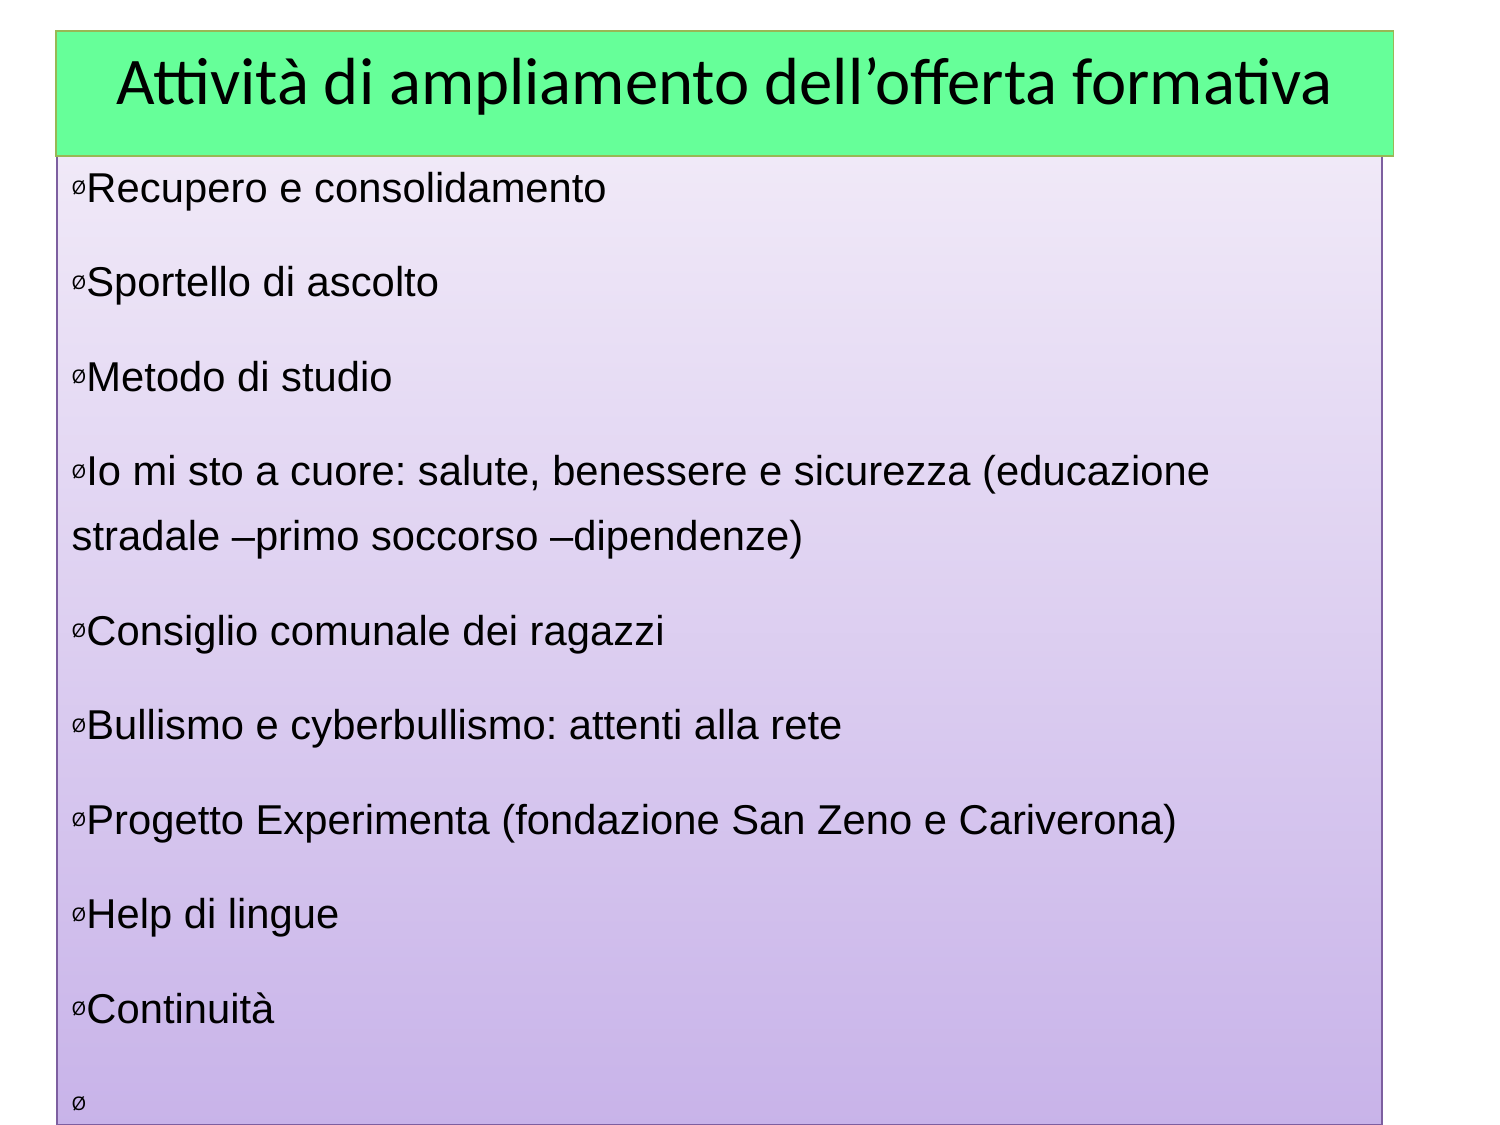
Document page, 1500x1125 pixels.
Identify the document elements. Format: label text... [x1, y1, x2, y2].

list Recupero e consolidamento Sportello di ascolto Metodo di studio Io mi sto a cuore: salute, benessere e sicurezza (educazione stradale –primo soccorso –dipendenze) Consiglio comunale dei ragazzi Bullismo e cyberbullismo: attenti alla rete Progetto Experimenta (fondazione San Zeno e Cariverona) Help di lingue Continuità [56, 157, 1382, 1125]
title Attività di ampliamento dell’offerta formativa [56, 30, 1394, 156]
